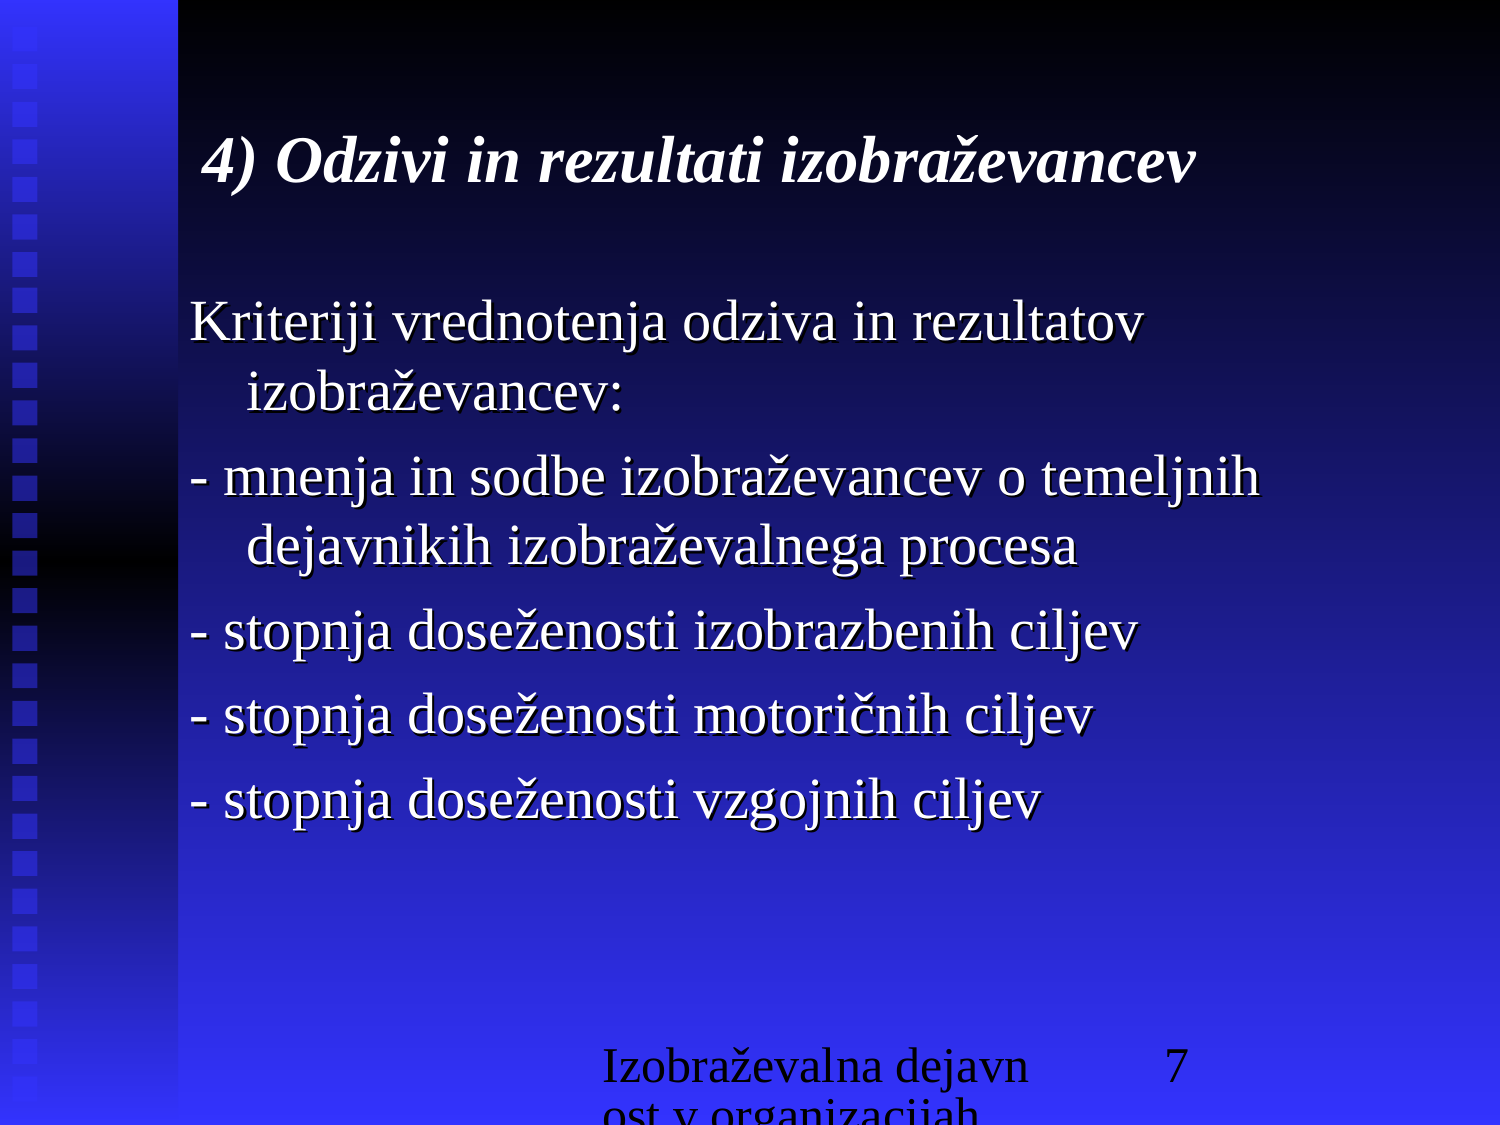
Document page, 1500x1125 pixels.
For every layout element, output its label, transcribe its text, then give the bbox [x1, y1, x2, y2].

title 4) Odzivi in rezultati izobraževancev [187, 50, 1238, 263]
list Kriteriji vrednotenja odziva in rezultatov izobraževancev: - mnenja in sodbe izobraževancev o temeljnih dejavnikih izobraževalnega procesa - stopnja doseženosti izobrazbenih ciljev - stopnja doseženosti motoričnih ciljev - stopnja doseženosti vzgojnih ciljev [174, 275, 1425, 951]
